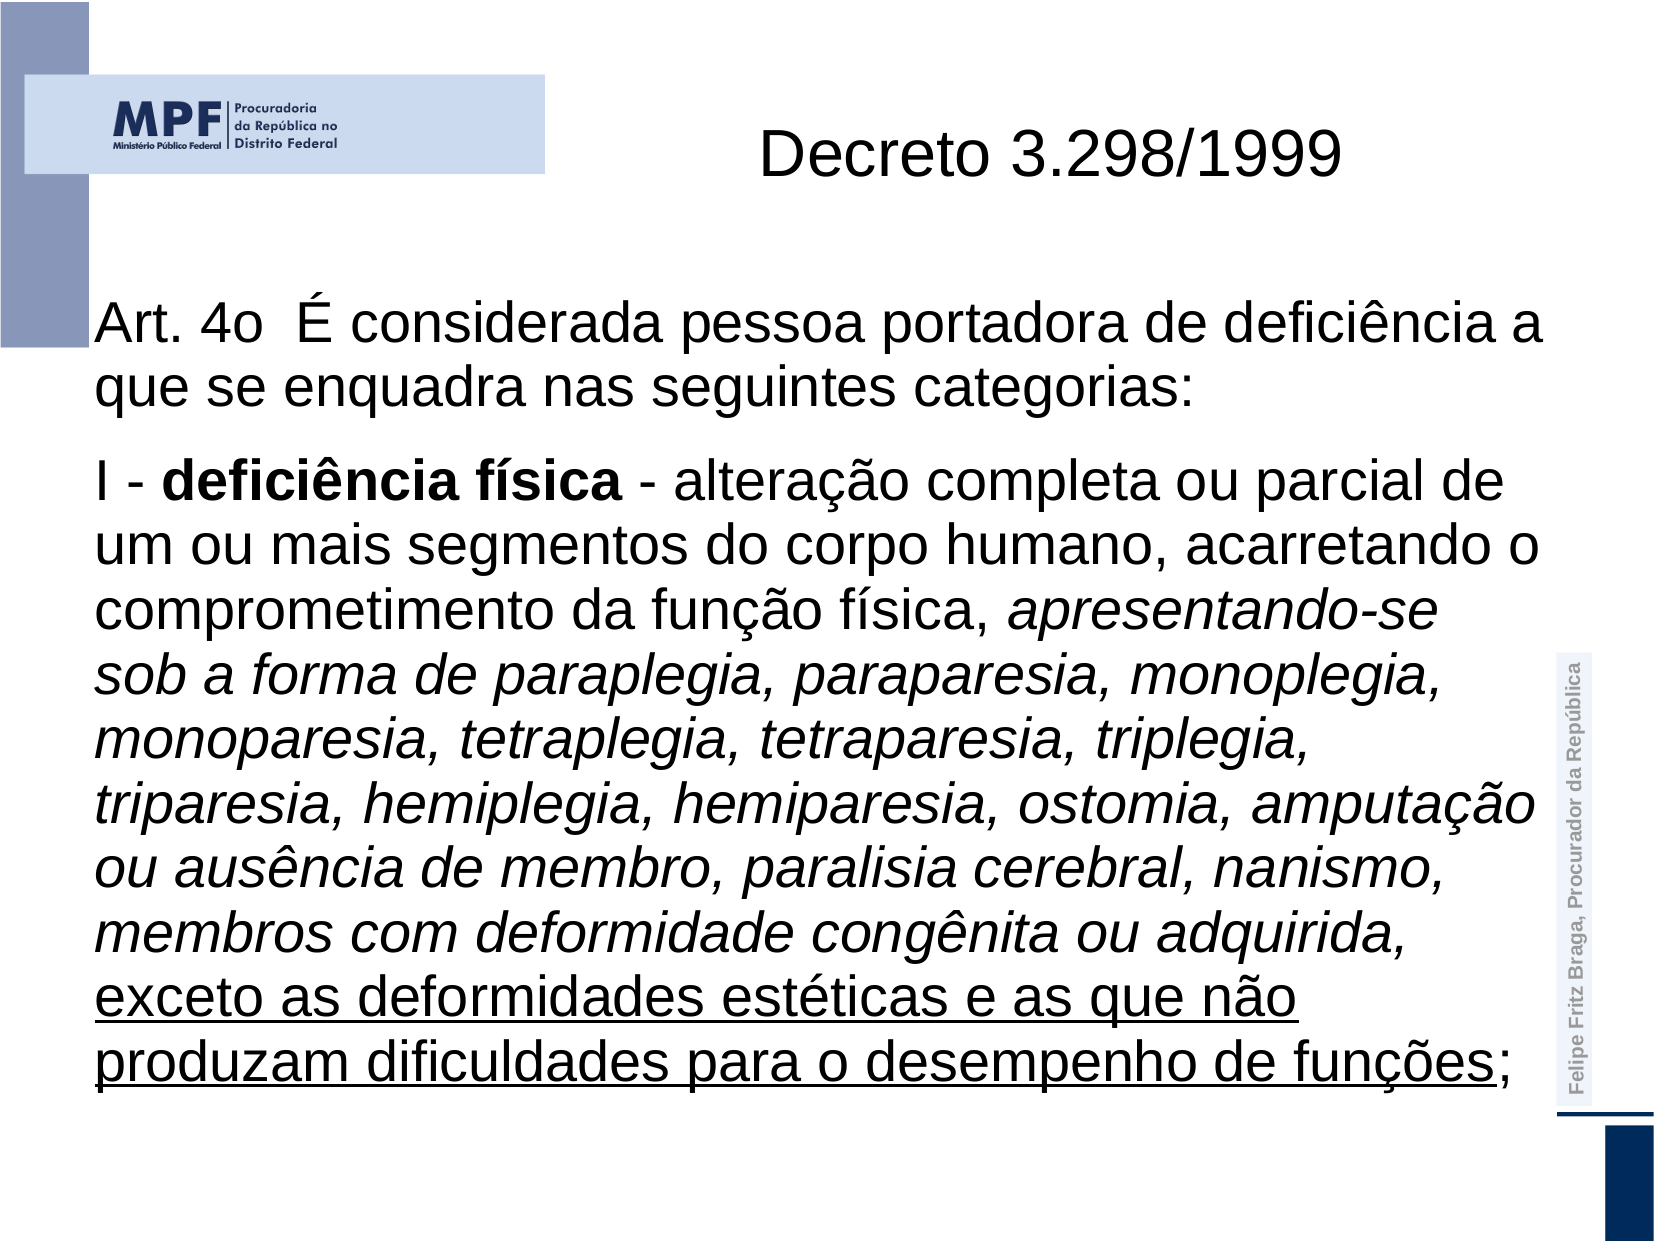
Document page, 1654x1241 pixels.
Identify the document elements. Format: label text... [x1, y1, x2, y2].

list Art. 4o É considerada pessoa portadora de deficiência a que se enquadra nas seguintes categorias: I - deficiência física - alteração completa ou parcial de um ou mais segmentos do corpo humano, acarretando o comprometimento da função física, apresentando-se sob a forma de paraplegia, paraparesia, monoplegia, monoparesia, tetraplegia, tetraparesia, triplegia, triparesia, hemiplegia, hemiparesia, ostomia, amputação ou ausência de membro, paralisia cerebral, nanismo, membros com deformidade congênita ou adquirida, exceto as deformidades estéticas e as que não produzam dificuldades para o desempenho de funções; [94, 290, 1548, 1109]
title Decreto 3.298/1999 [531, 49, 1571, 257]
picture [0, 2, 1654, 1241]
